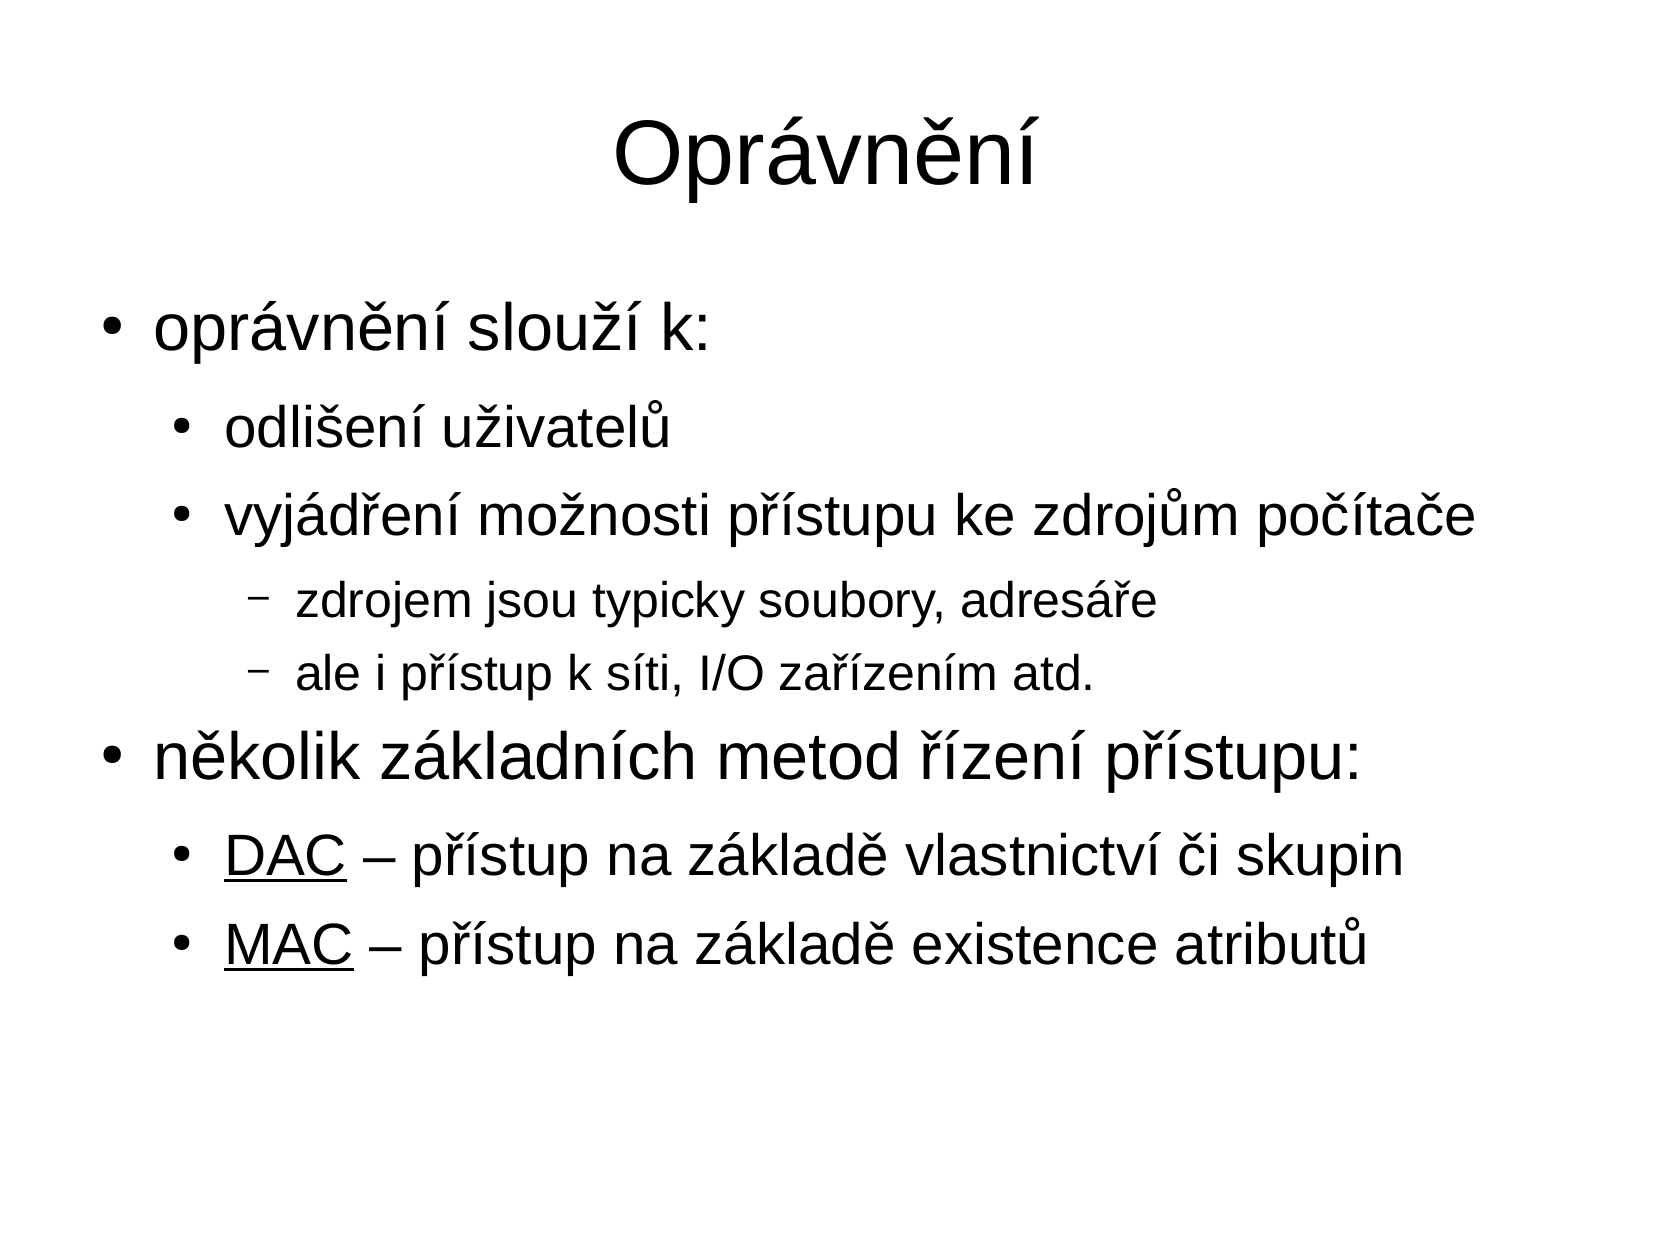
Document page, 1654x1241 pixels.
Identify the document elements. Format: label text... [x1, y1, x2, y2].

list oprávnění slouží k: odlišení uživatelů vyjádření možnosti přístupu ke zdrojům počítače zdrojem jsou typicky soubory, adresáře ale i přístup k síti, I/O zařízením atd. několik základních metod řízení přístupu: DAC – přístup na základě vlastnictví či skupin MAC – přístup na základě existence atributů [82, 290, 1571, 1094]
title Oprávnění [82, 56, 1571, 250]
